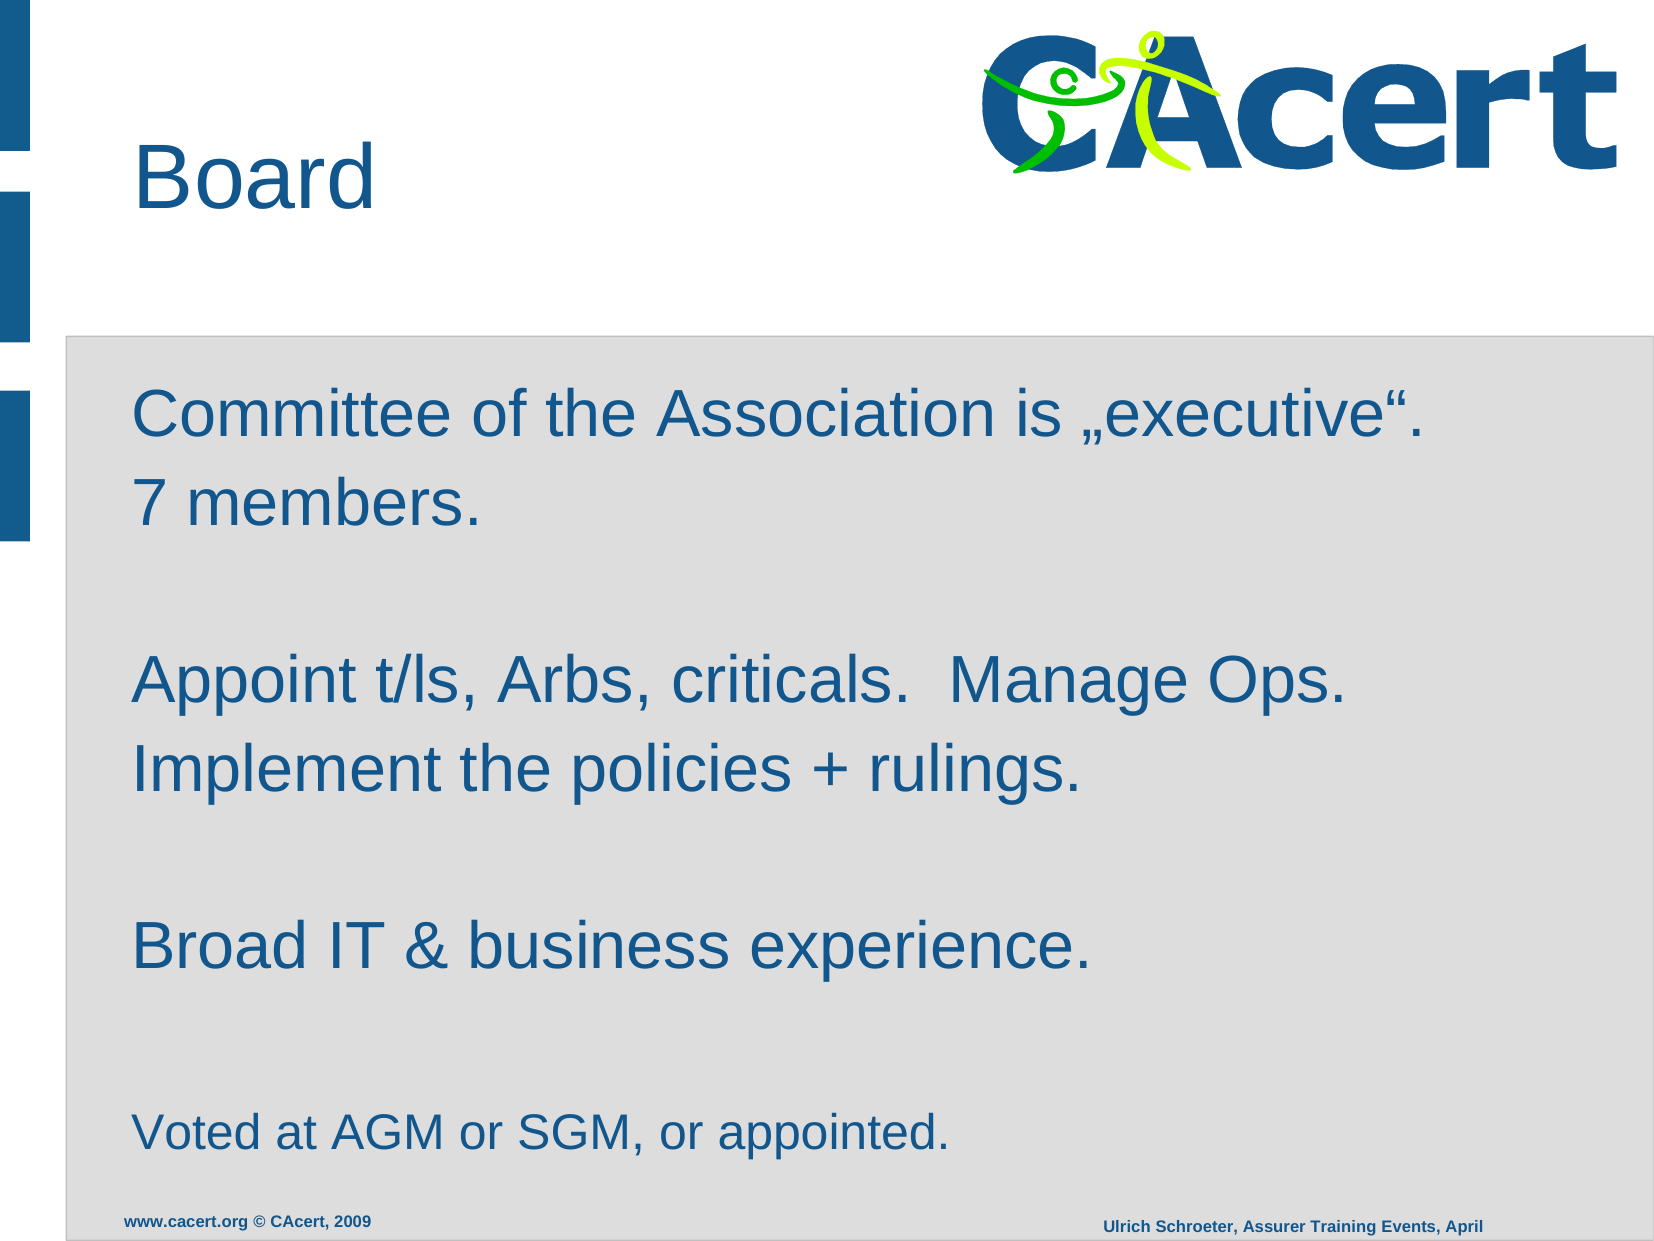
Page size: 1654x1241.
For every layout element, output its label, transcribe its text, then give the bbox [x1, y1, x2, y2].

text_box Board [118, 118, 393, 239]
text_box Committee of the Association is „executive“. 7 members. Appoint t/ls, Arbs, criticals. Manage Ops. Implement the policies + rulings. Broad IT & business experience. Voted at AGM or SGM, or appointed. [116, 354, 1595, 1182]
